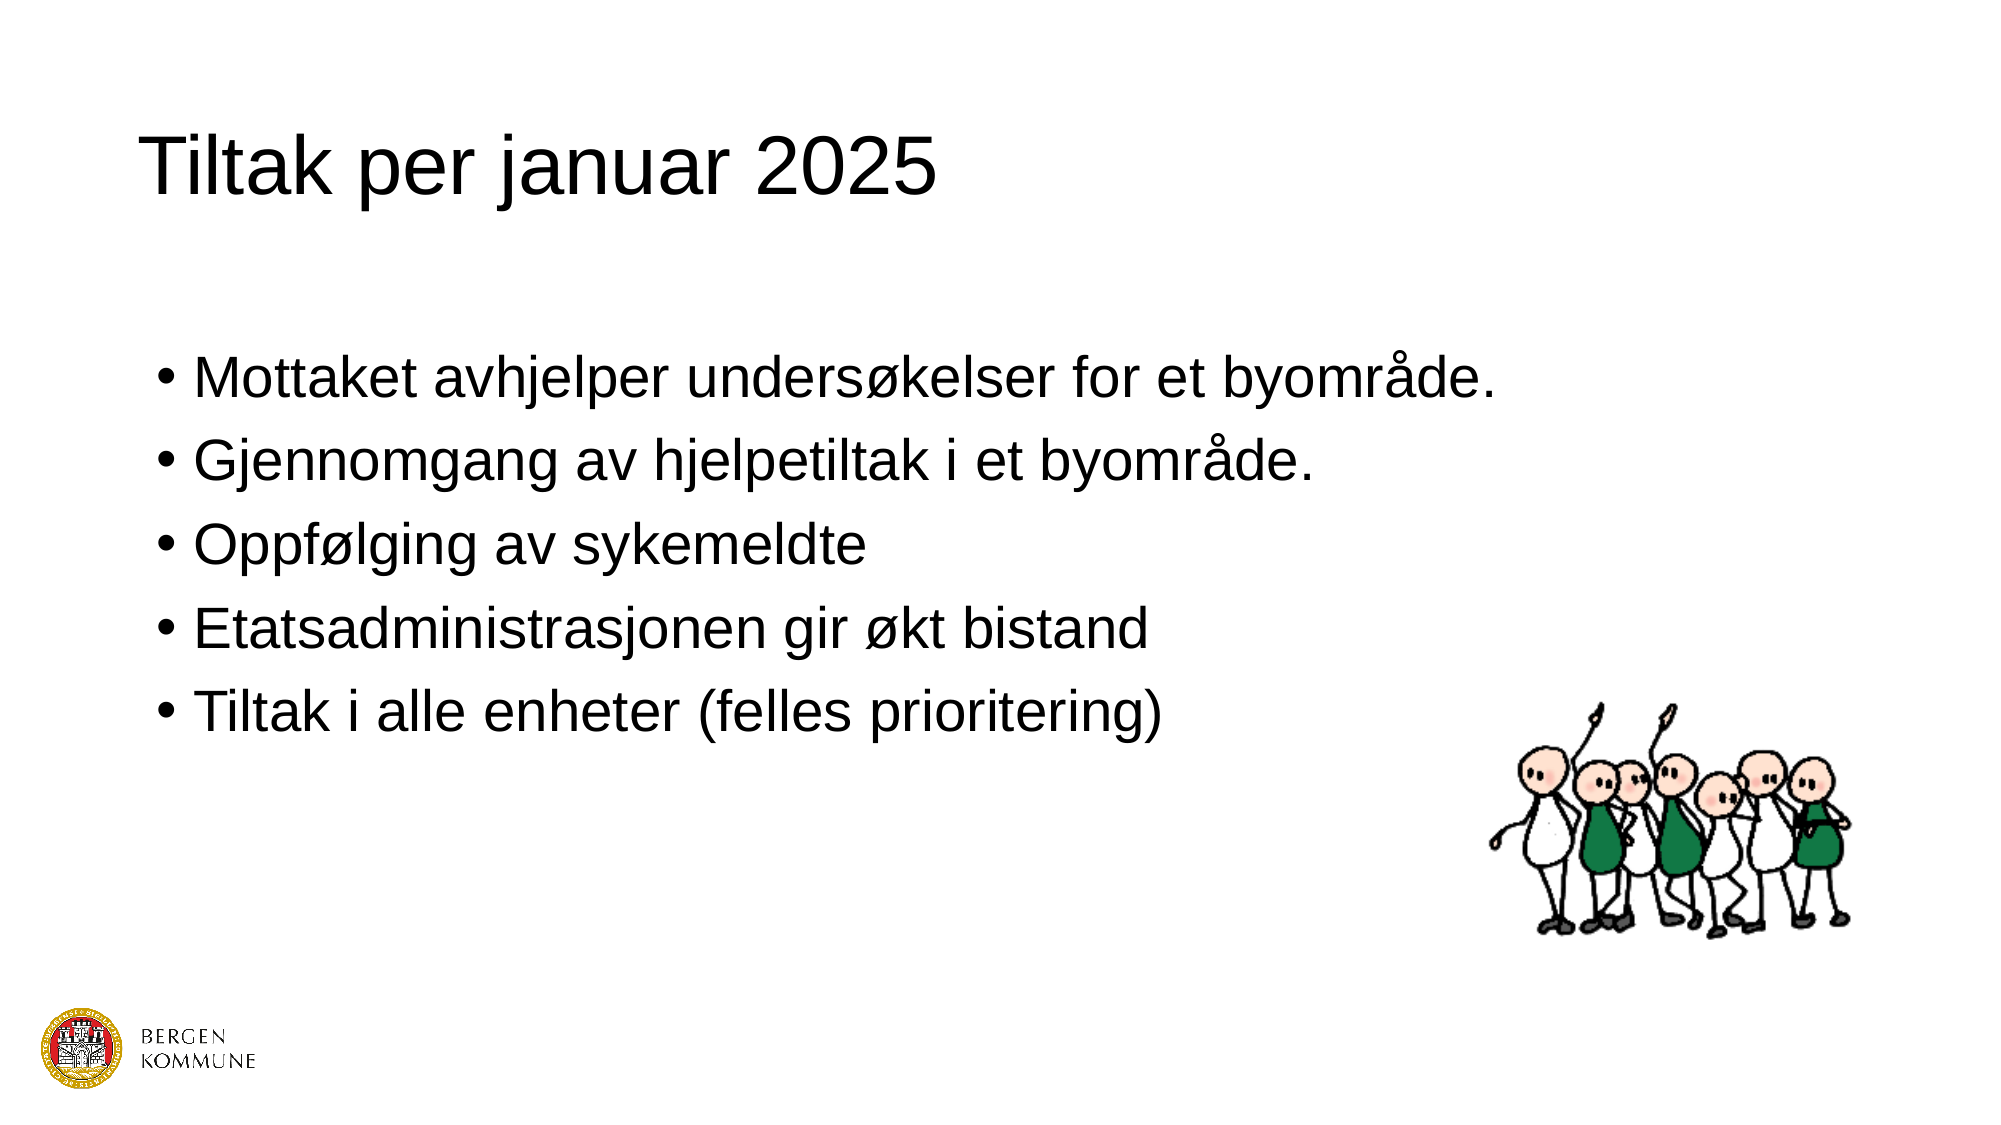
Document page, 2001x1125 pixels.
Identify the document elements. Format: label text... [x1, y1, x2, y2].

title Tiltak per januar 2025 [137, 76, 1863, 259]
list Mottaket avhjelper undersøkelser for et byområde. Gjennomgang av hjelpetiltak i et byområde. Oppfølging av sykemeldte Etatsadministrasjonen gir økt bistand Tiltak i alle enheter (felles prioritering) [156, 346, 1863, 943]
picture [1459, 683, 1897, 993]
